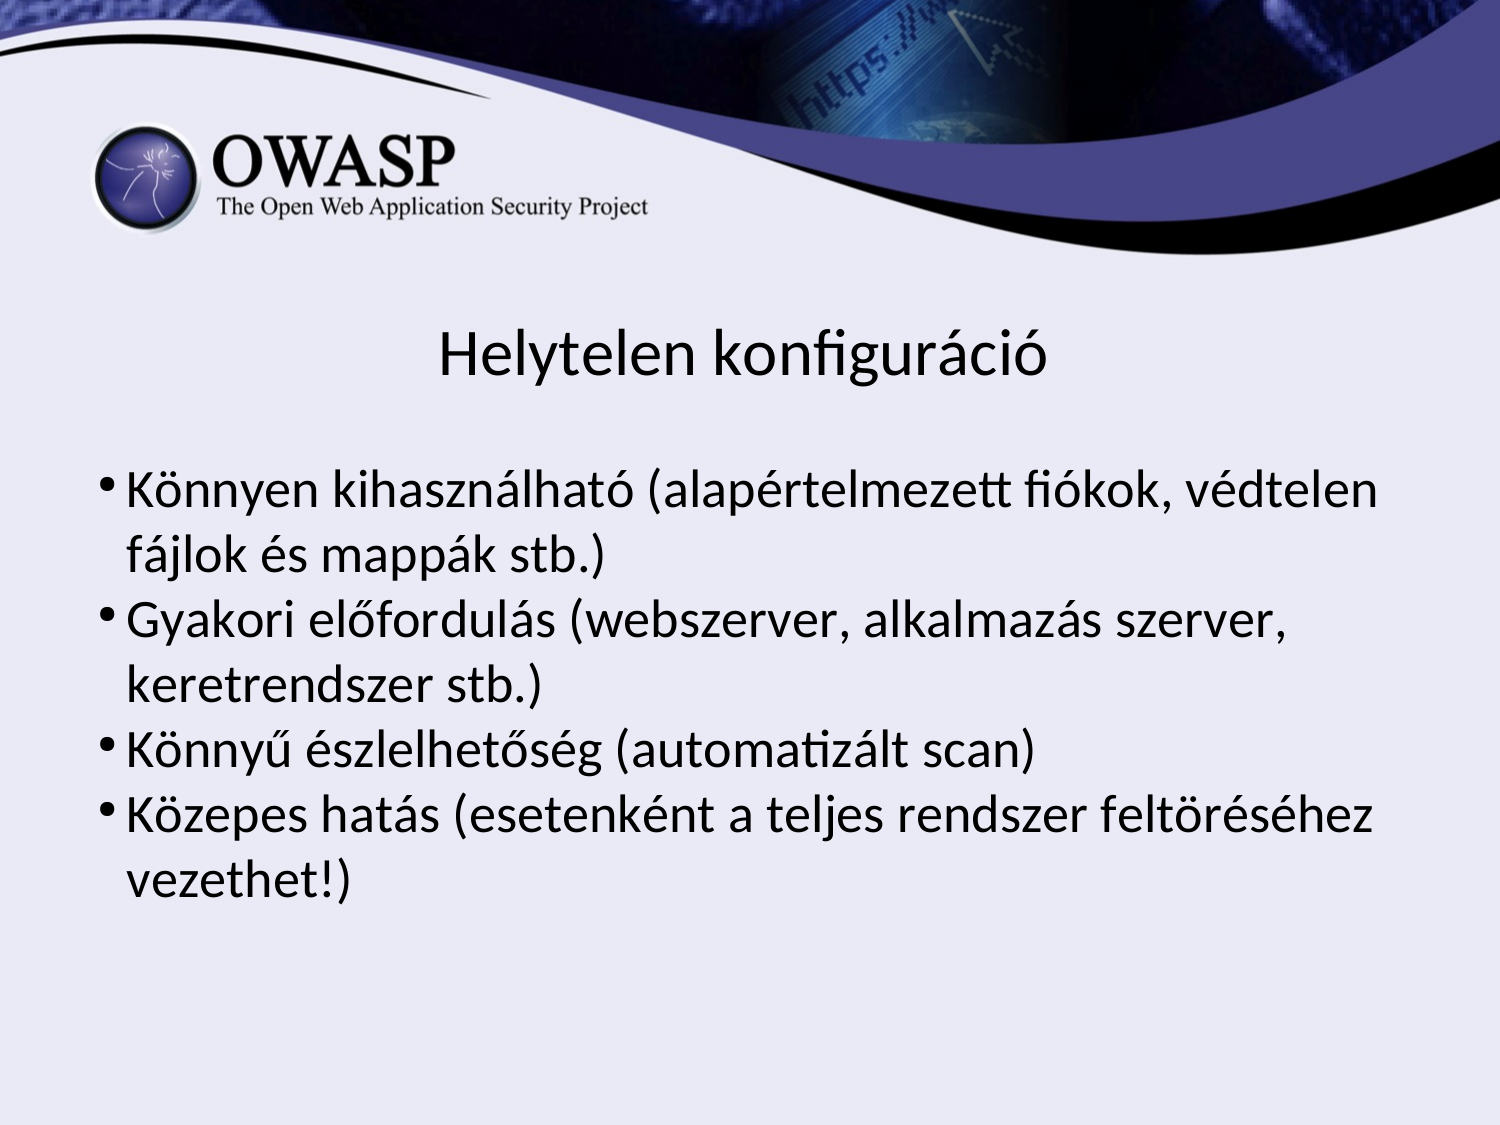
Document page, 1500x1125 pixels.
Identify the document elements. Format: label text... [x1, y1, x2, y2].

picture [0, 0, 1500, 1125]
text_box Helytelen konfiguráció Könnyen kihasználható (alapértelmezett fiókok, védtelen fájlok és mappák stb.) Gyakori előfordulás (webszerver, alkalmazás szerver, keretrendszer stb.) Könnyű észlelhetőség (automatizált scan) Közepes hatás (esetenként a teljes rendszer feltöréséhez vezethet!) [82, 301, 1406, 1022]
